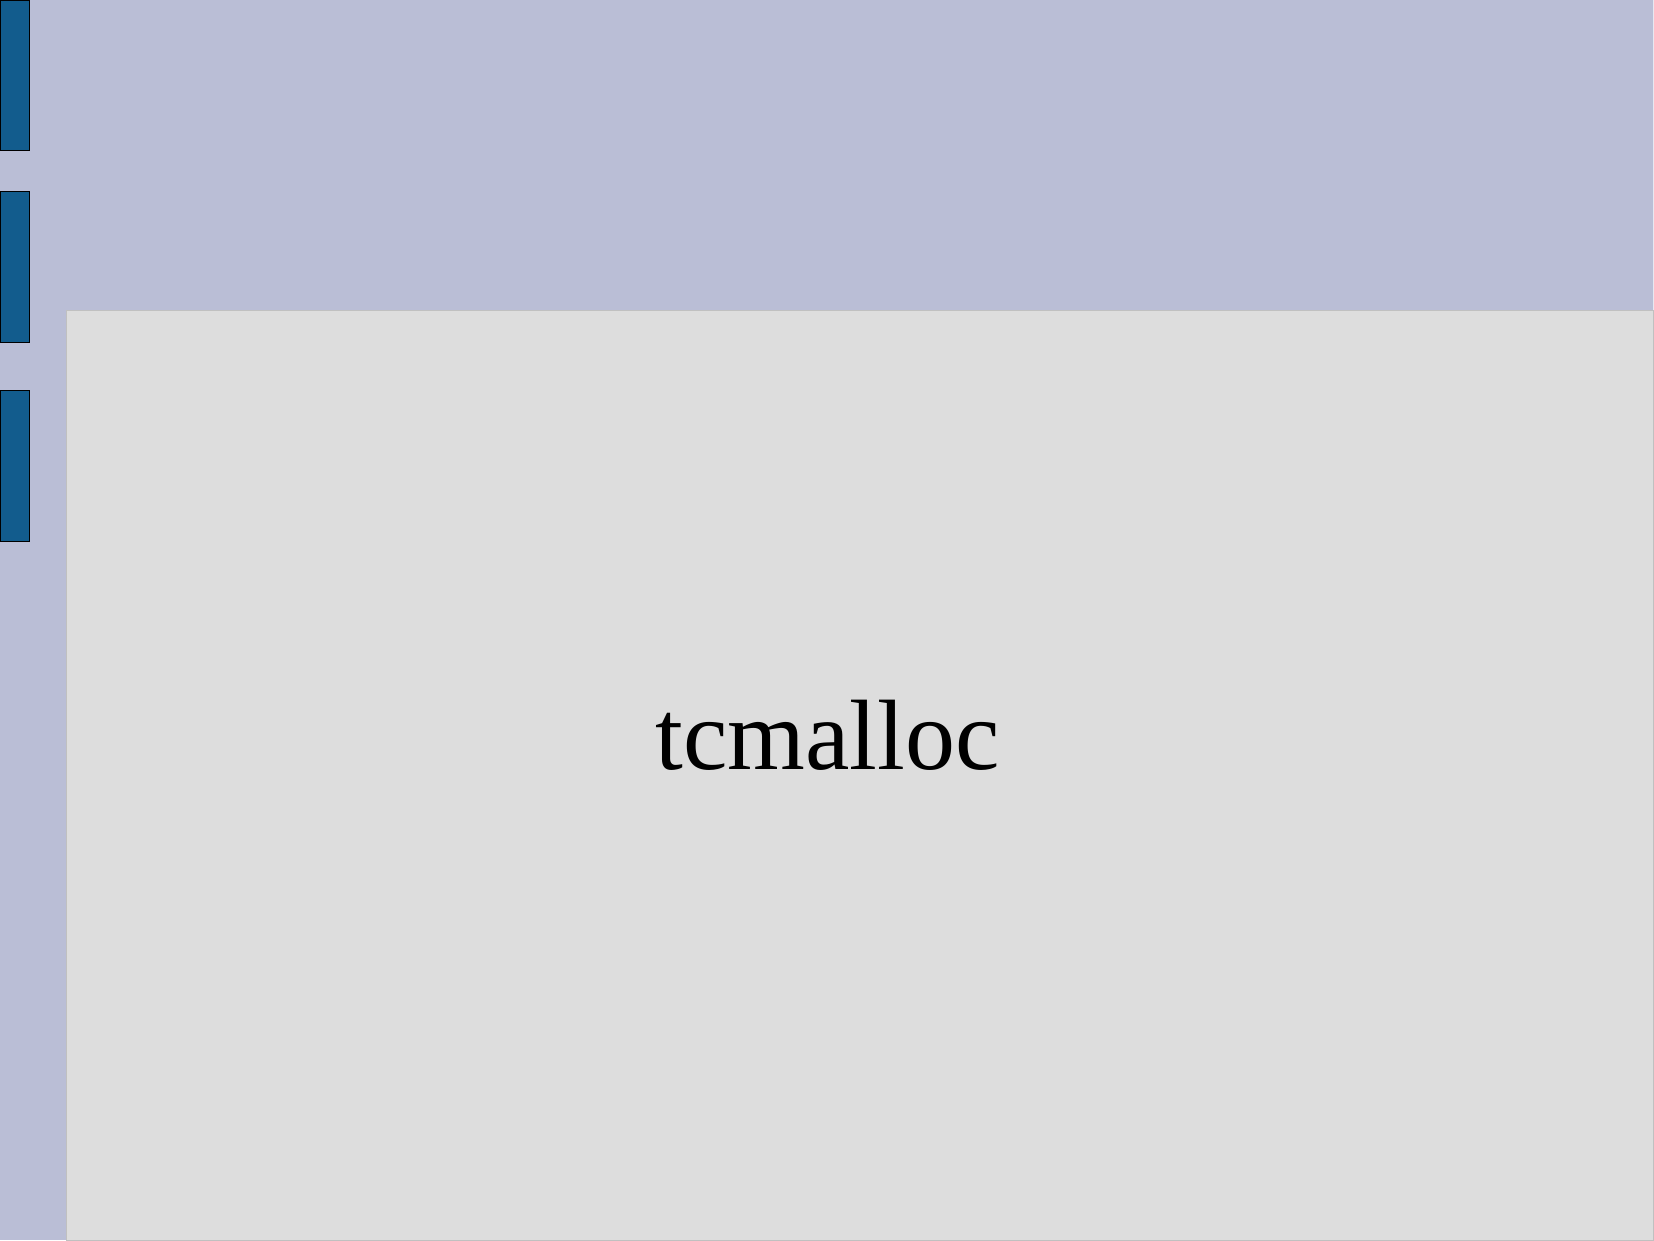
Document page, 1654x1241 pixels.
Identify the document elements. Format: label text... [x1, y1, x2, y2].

subtitle tcmalloc [121, 344, 1534, 1127]
